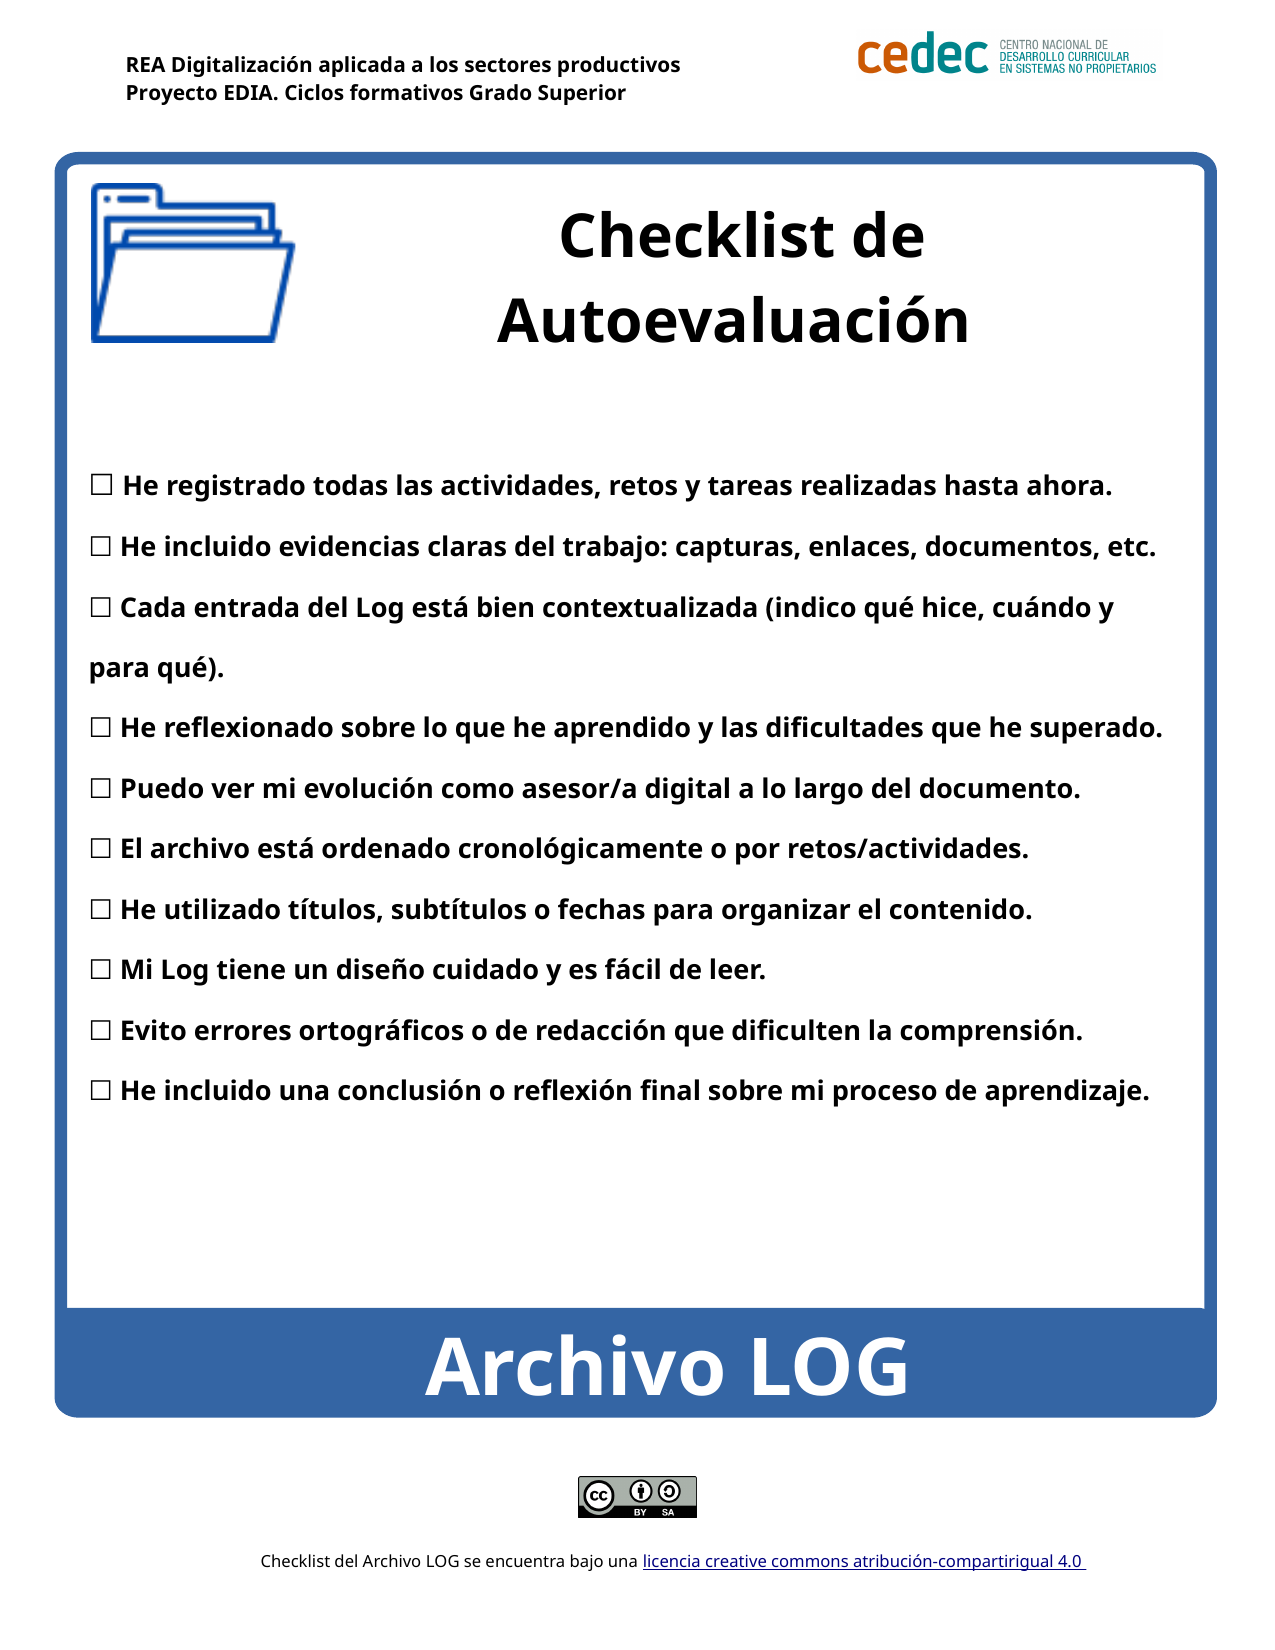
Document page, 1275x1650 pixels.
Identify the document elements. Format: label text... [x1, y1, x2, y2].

chart [82, 1472, 1087, 1650]
picture [91, 183, 296, 343]
text_box Checklist de Autoevaluación [324, 184, 1161, 355]
text_box [55, 158, 1211, 1412]
picture [856, 29, 1163, 81]
text_box Archivo LOG [266, 1299, 1009, 1412]
picture [578, 1476, 697, 1518]
chart [5, 5, 1010, 184]
text_box ☐ He registrado todas las actividades, retos y tareas realizadas hasta ahora. ☐ He incluido evidencias claras del trabajo: capturas, enlaces, documentos, etc. ☐ Cada entrada del Log está bien contextualizada (indico qué hice, cuándo y para qué). ☐ He reflexionado sobre lo que he aprendido y las dificultades que he superado. ☐ Puedo ver mi evolución como asesor/a digital a lo largo del documento. ☐ El archivo está ordenado cronológicamente o por retos/actividades. ☐ He utilizado títulos, subtítulos o fechas para organizar el contenido. ☐ Mi Log tiene un diseño cuidado y es fácil de leer. ☐ Evito errores ortográficos o de redacción que dificulten la comprensión. ☐ He incluido una conclusión o reflexión final sobre mi proceso de aprendizaje. [88, 441, 1182, 1211]
